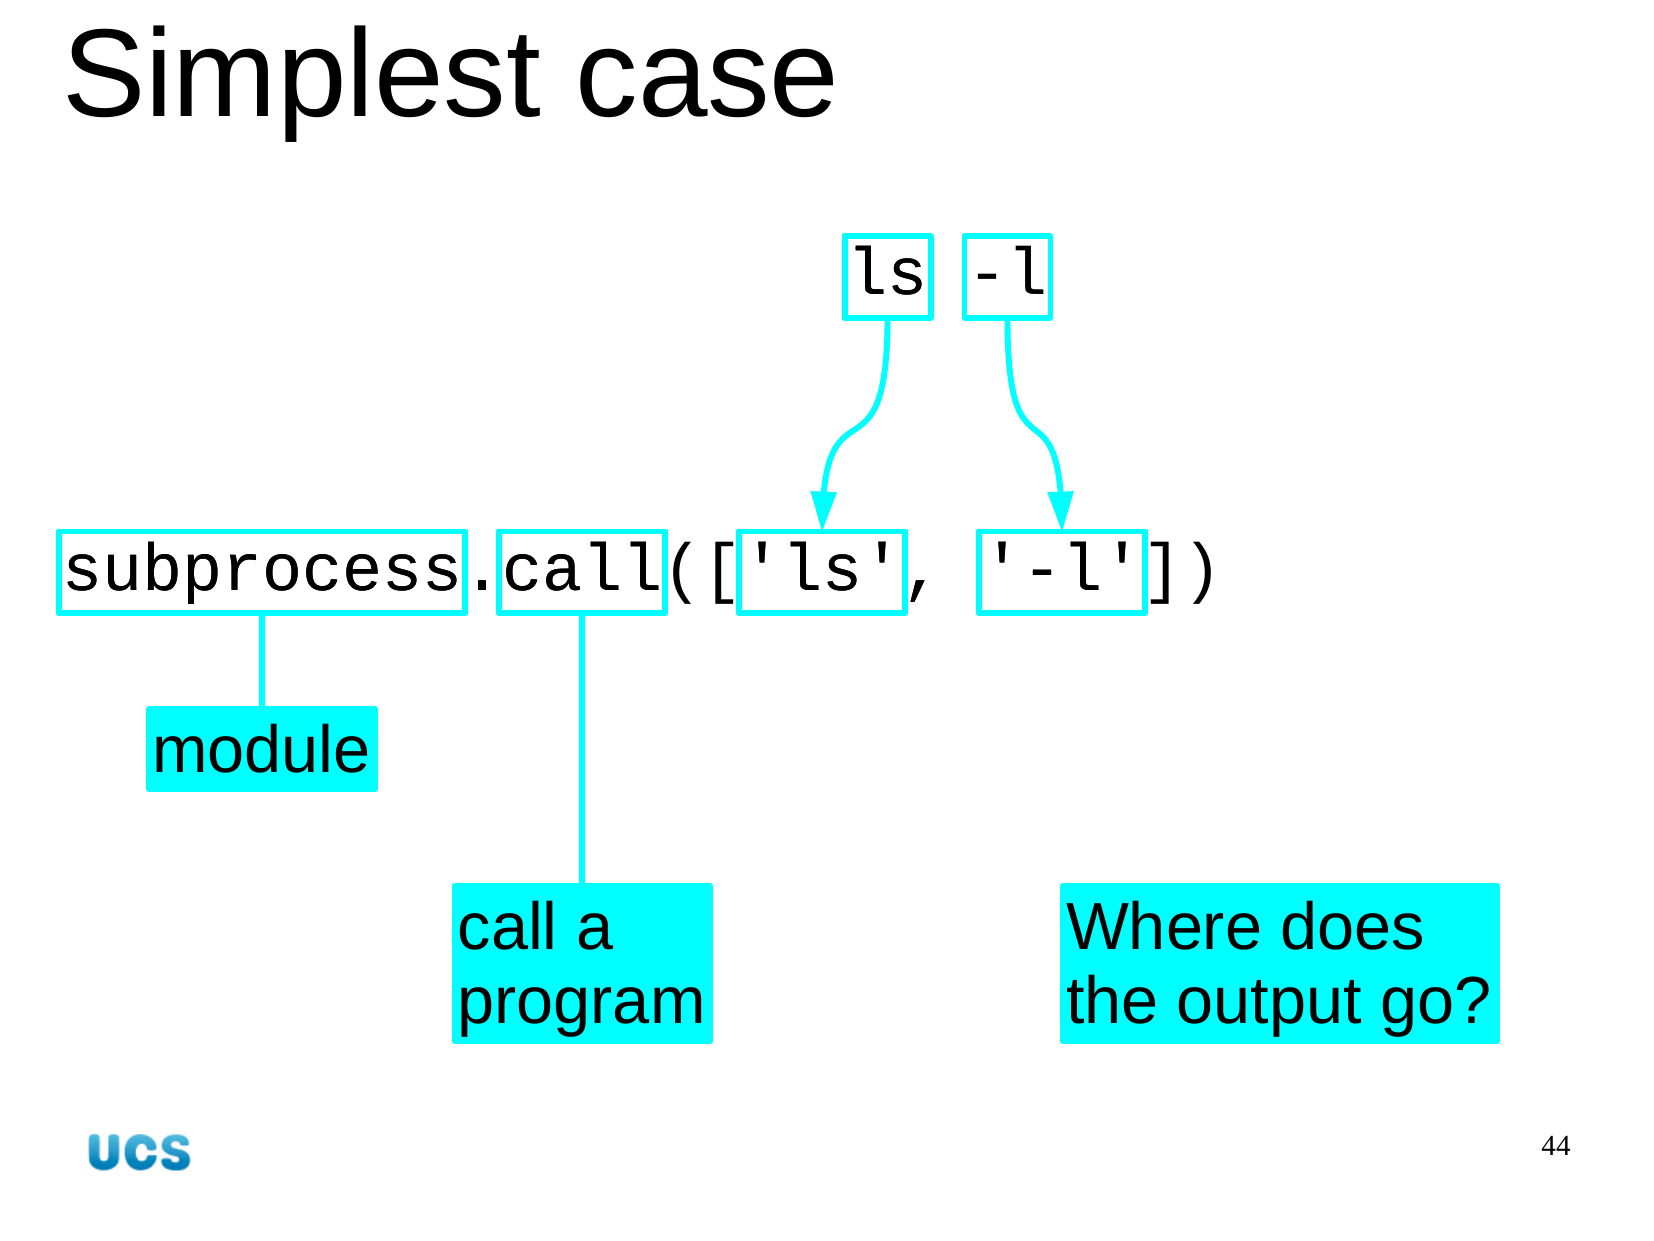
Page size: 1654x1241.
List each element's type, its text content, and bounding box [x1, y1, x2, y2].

text_box '-l' [979, 531, 1146, 613]
text_box ls [844, 236, 931, 318]
text_box module [149, 708, 375, 790]
text_box subprocess [59, 531, 459, 613]
text_box , [908, 531, 946, 613]
text_box . [459, 531, 506, 613]
text_box call a program [454, 885, 710, 1042]
text_box 'ls' [739, 531, 906, 613]
text_box Where does the output go? [1062, 885, 1497, 1042]
text_box -l [964, 236, 1051, 318]
text_box call [506, 531, 666, 613]
text_box Simplest case [59, 0, 844, 146]
picture [88, 1133, 191, 1172]
text_box ]) [1148, 531, 1226, 613]
text_box ([ [668, 531, 736, 613]
